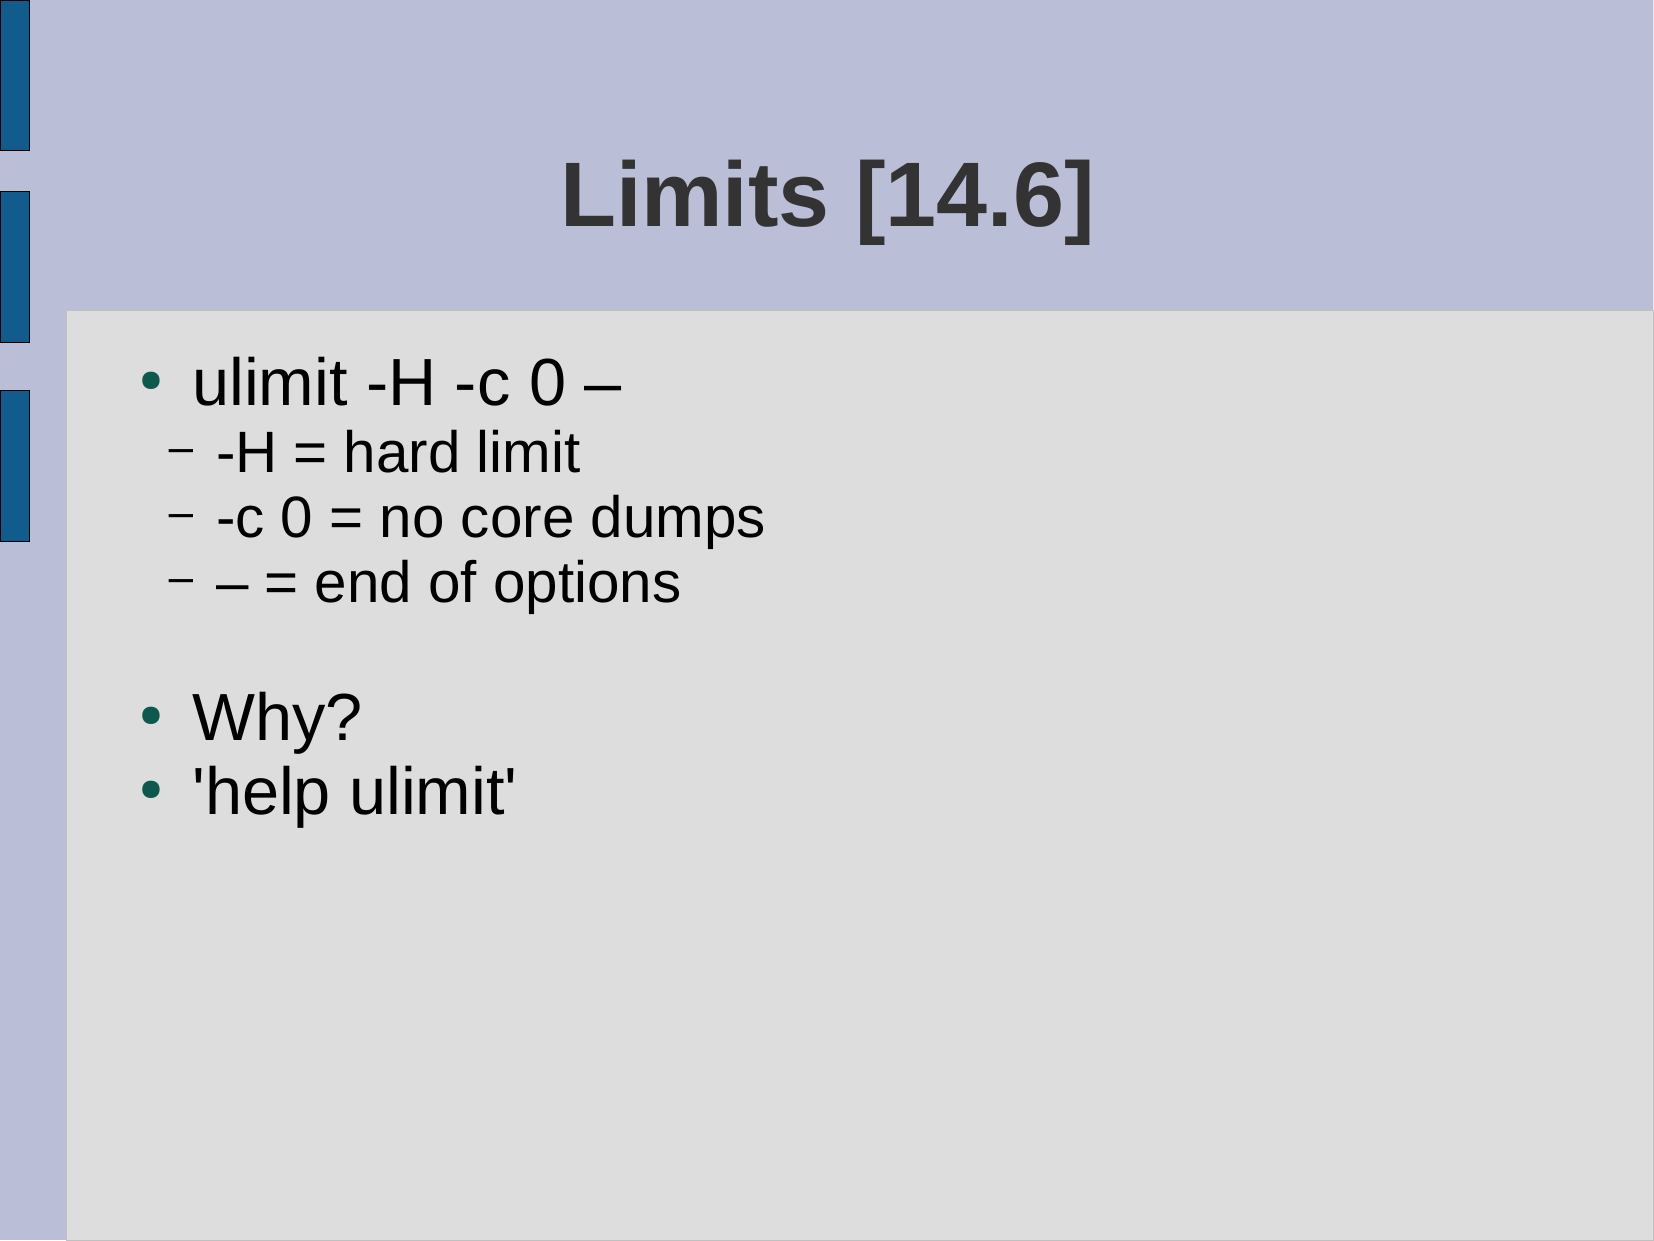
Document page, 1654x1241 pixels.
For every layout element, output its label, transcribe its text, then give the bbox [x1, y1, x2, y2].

title Limits [14.6] [121, 98, 1534, 291]
list ulimit -H -c 0 – -H = hard limit -c 0 = no core dumps – = end of options Why? 'help ulimit' [121, 344, 1534, 1149]
